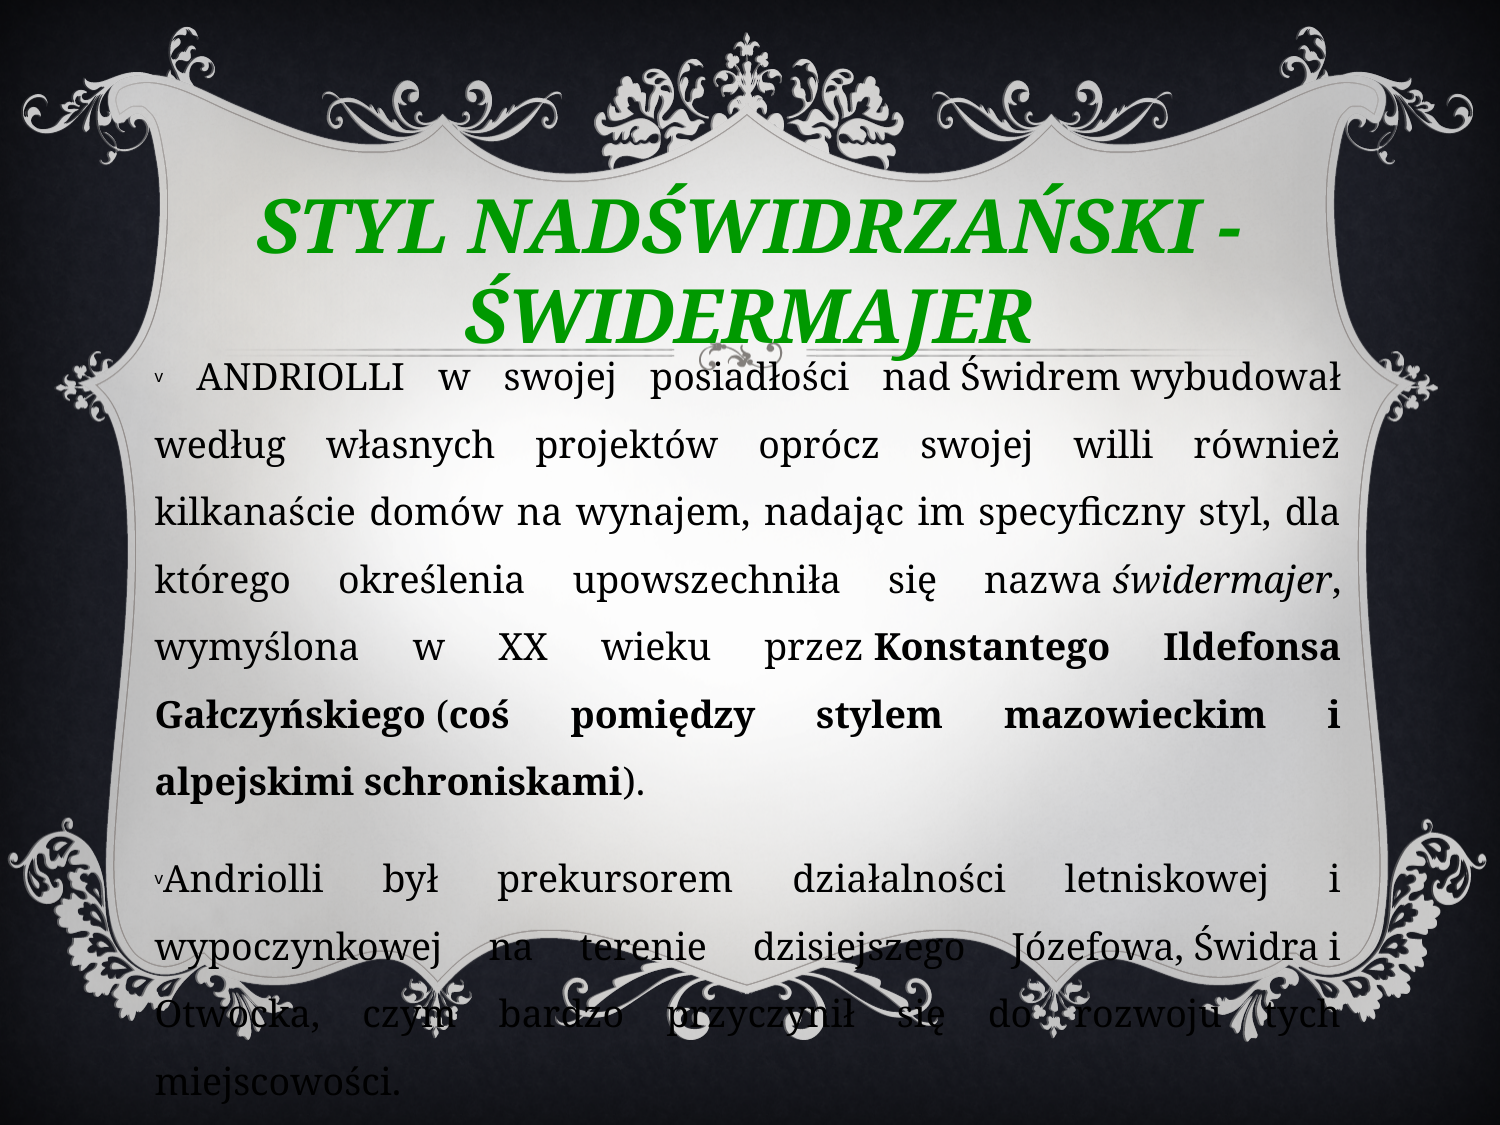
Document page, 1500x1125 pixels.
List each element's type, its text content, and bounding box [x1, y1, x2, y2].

list ANDRIOLLI w swojej posiadłości nad Świdrem wybudował według własnych projektów oprócz swojej willi również kilkanaście domów na wynajem, nadając im specyficzny styl, dla którego określenia upowszechniła się nazwa świdermajer, wymyślona w XX wieku przez Konstantego Ildefonsa Gałczyńskiego (coś pomiędzy stylem mazowieckim i alpejskimi schroniskami). Andriolli był prekursorem działalności letniskowej i wypoczynkowej na terenie dzisiejszego Józefowa, Świdra i Otwocka, czym bardzo przyczynił się do rozwoju tych miejscowości. [139, 323, 1357, 934]
title STYL NADŚWIDRZAŃSKI - ŚWIDERMAJER [224, 171, 1275, 284]
picture [0, 0, 1500, 1125]
